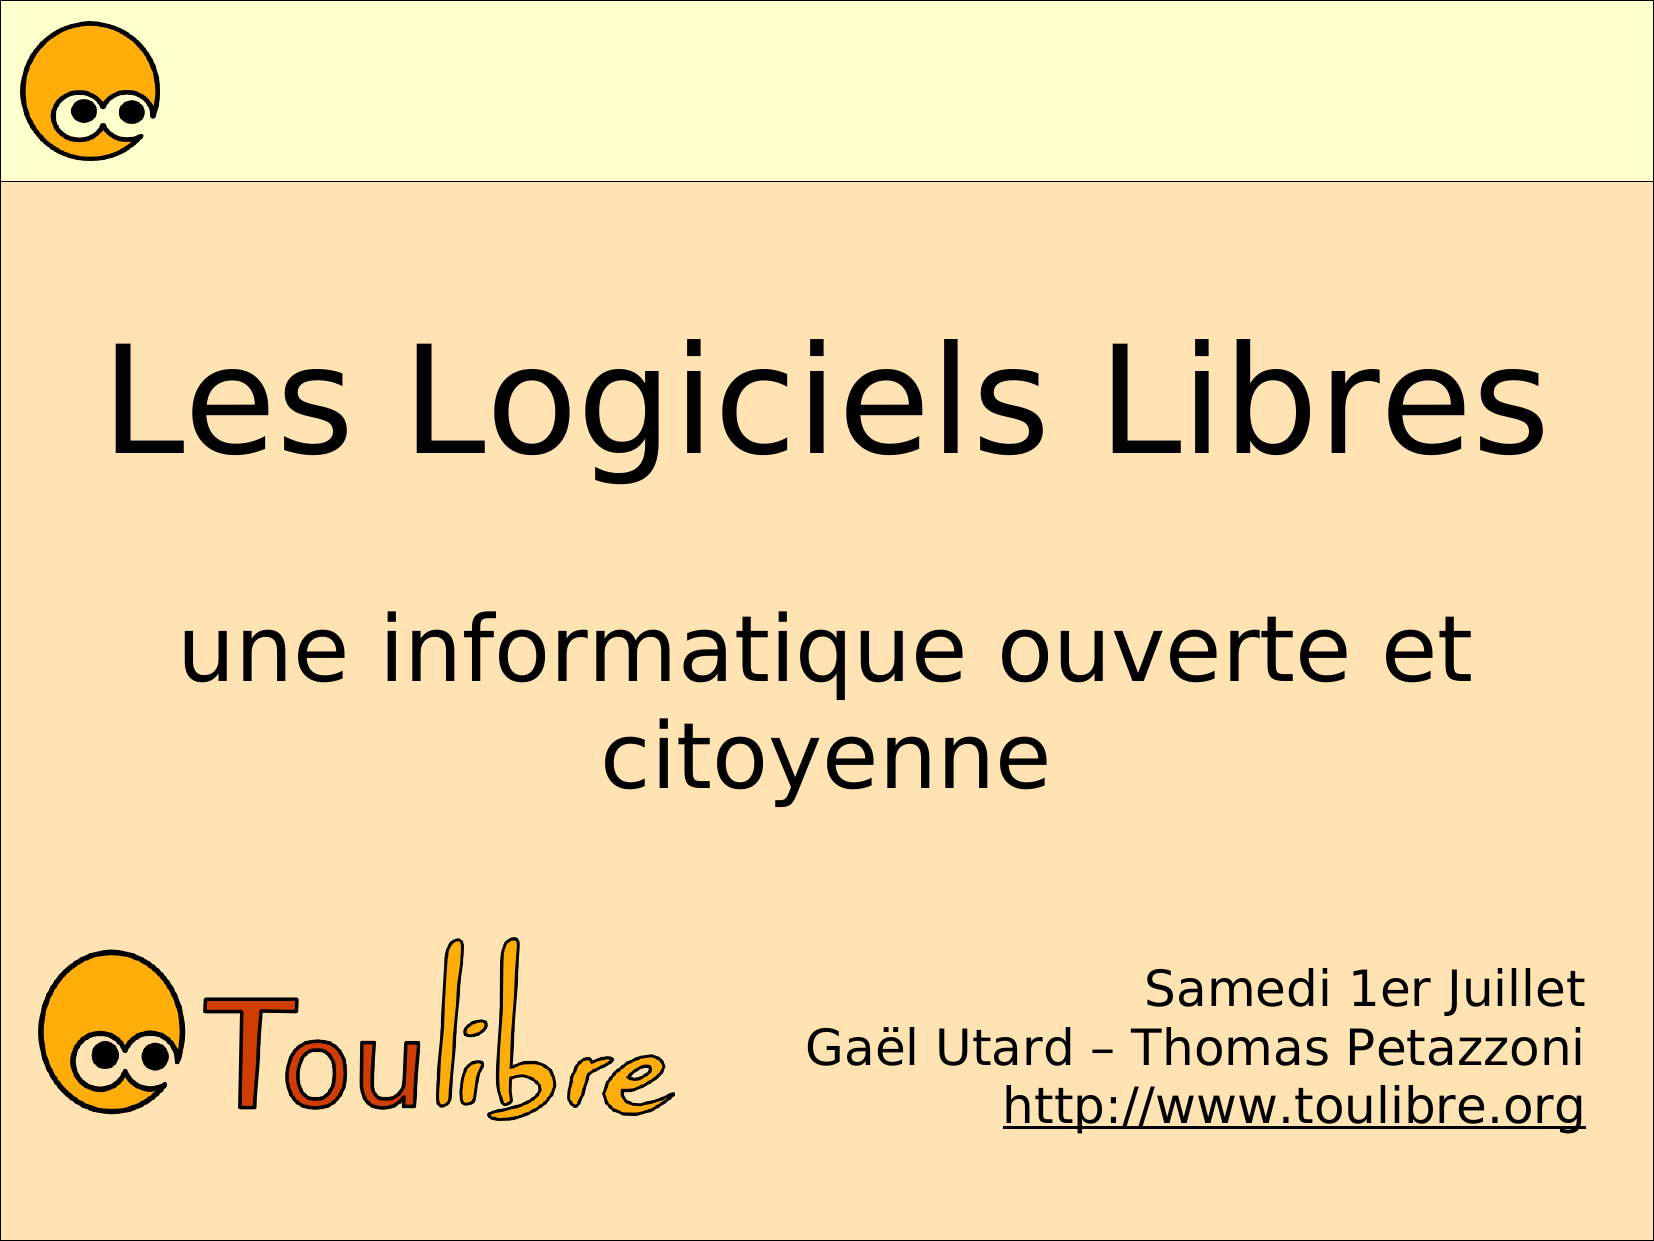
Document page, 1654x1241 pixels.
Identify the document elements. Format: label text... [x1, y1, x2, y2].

picture [20, 21, 160, 161]
text_box Samedi 1er Juillet Gaël Utard – Thomas Petazzoni http://www.toulibre.org [61, 952, 1601, 1143]
picture [38, 937, 675, 1121]
text_box Les Logiciels Libres une informatique ouverte et citoyenne [0, 306, 1654, 818]
